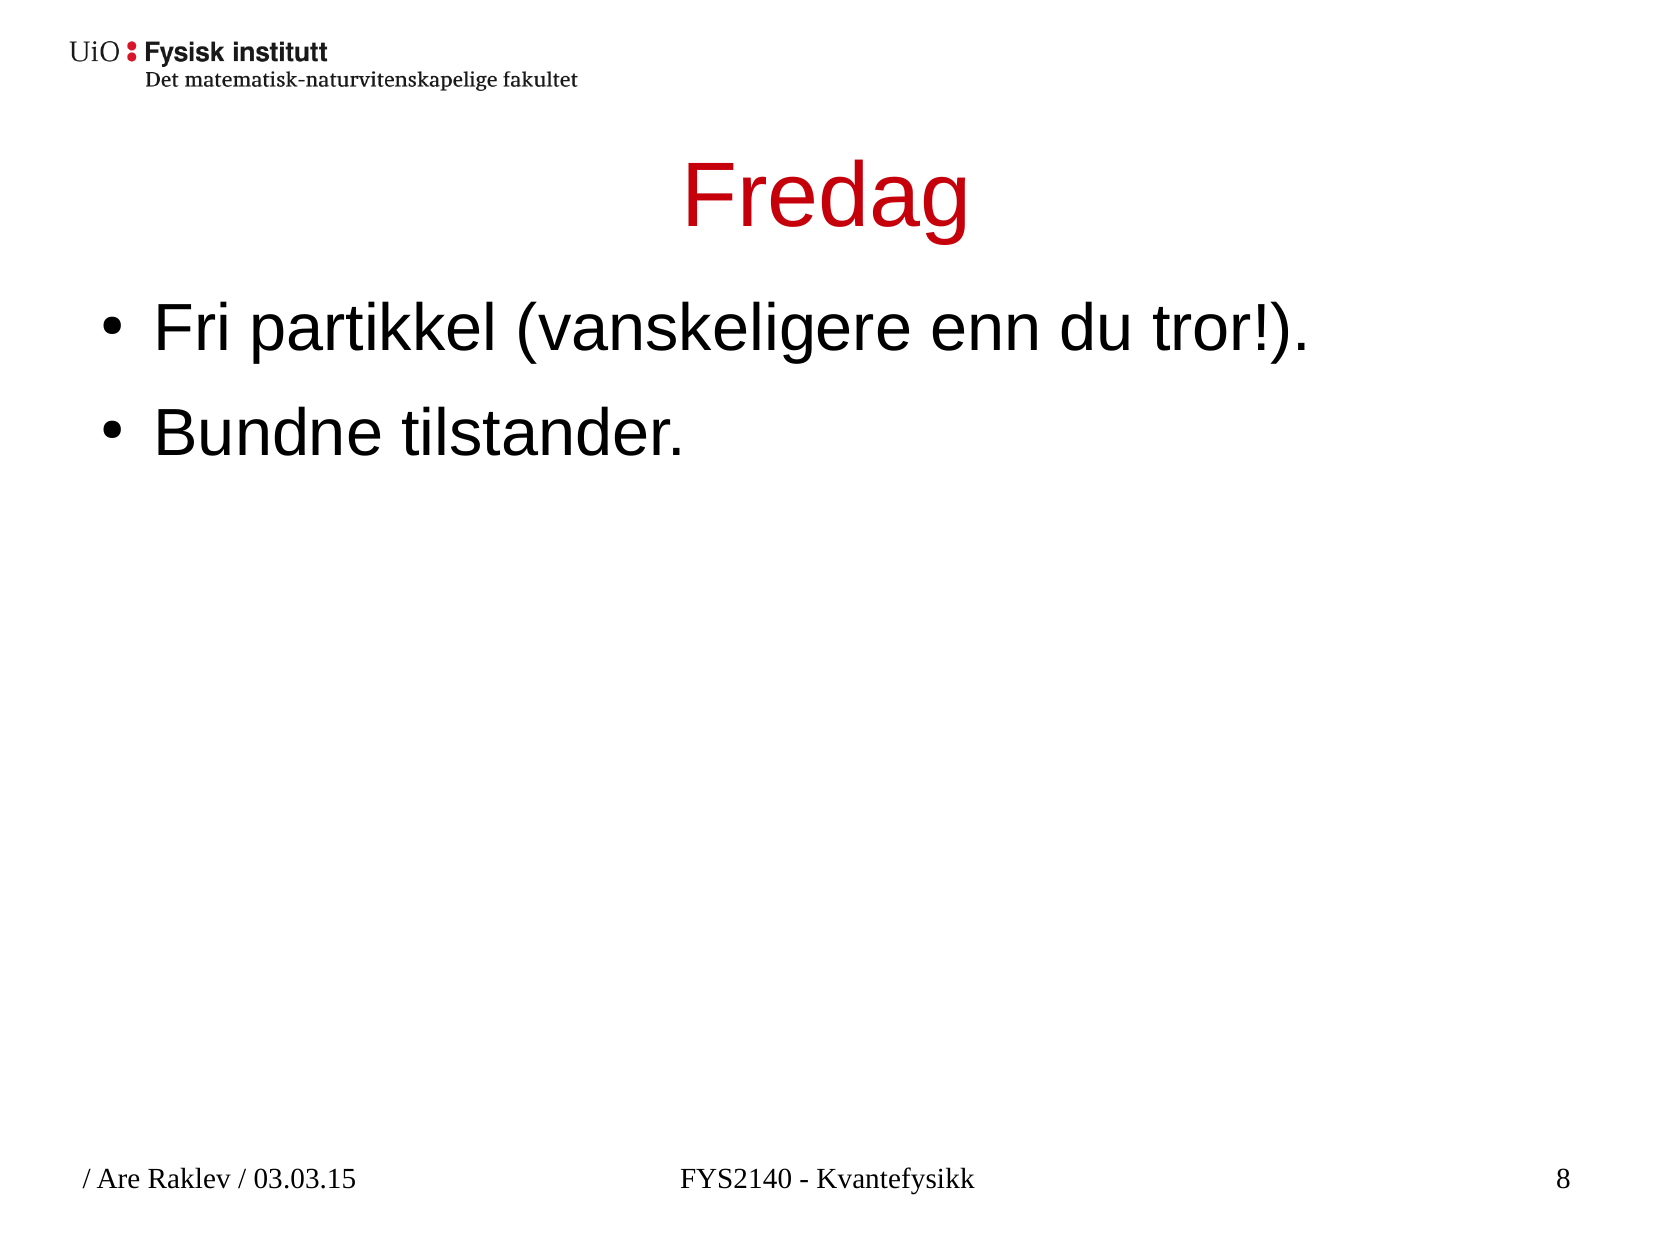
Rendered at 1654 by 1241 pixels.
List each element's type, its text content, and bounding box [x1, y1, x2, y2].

list Fri partikkel (vanskeligere enn du tror!). Bundne tilstander. [82, 290, 1576, 1094]
picture [68, 37, 581, 93]
title Fredag [82, 90, 1571, 290]
